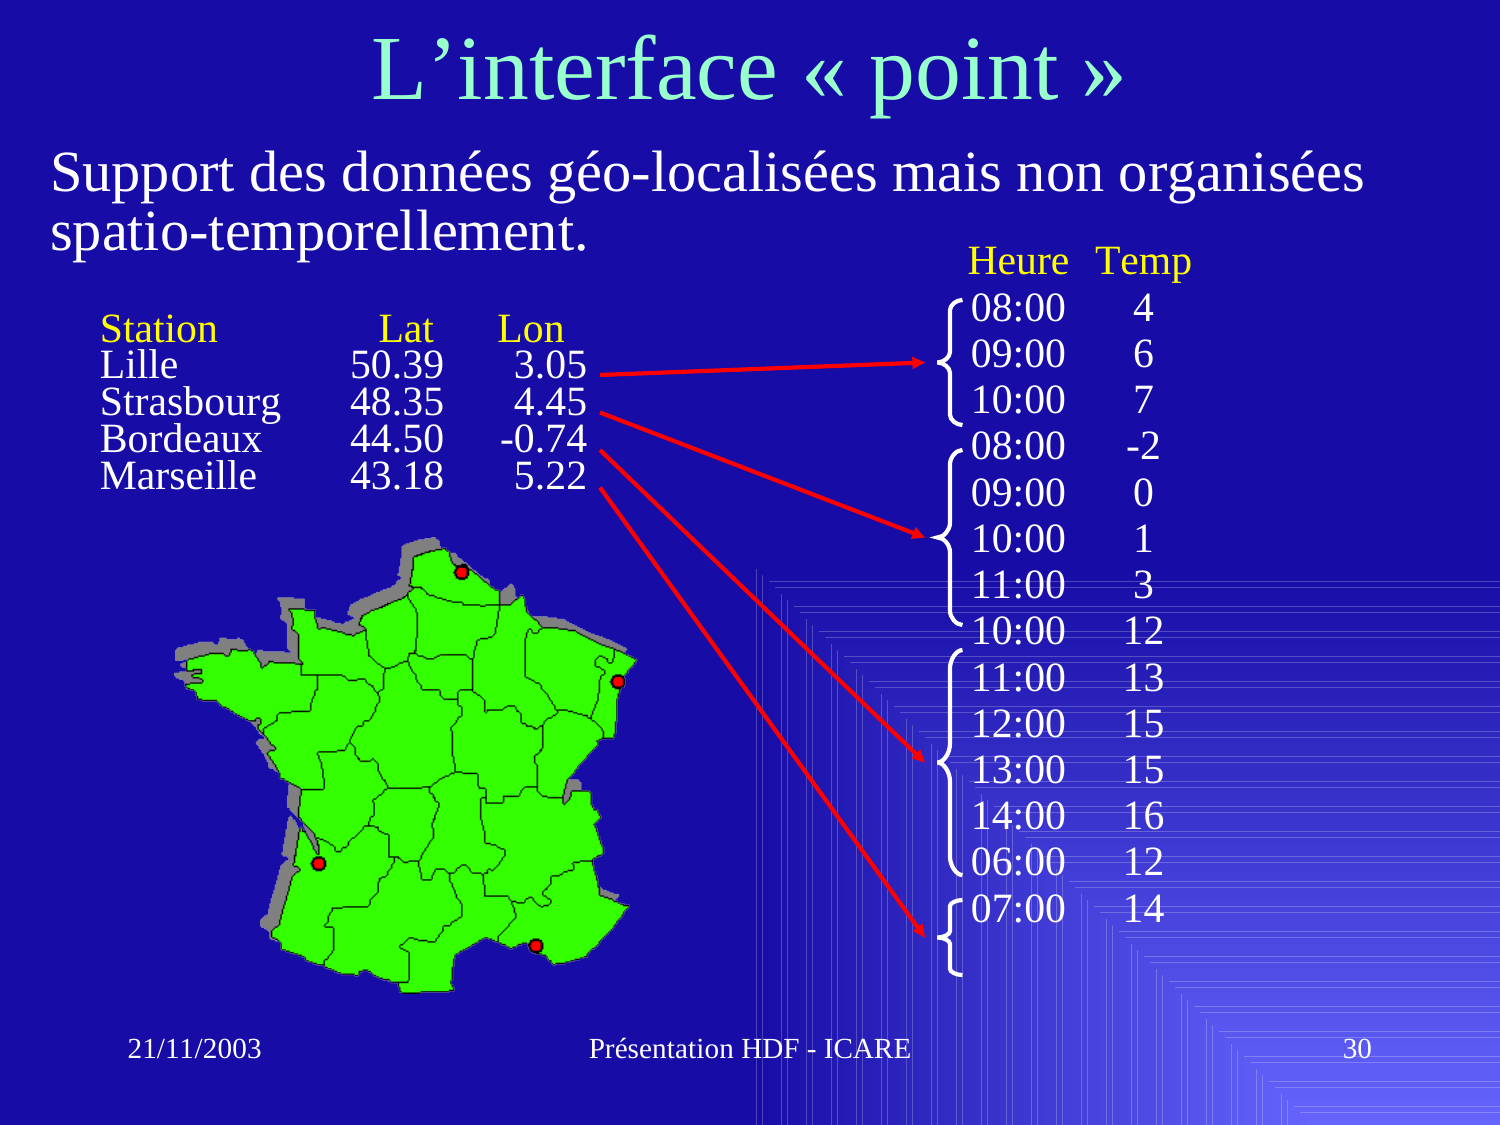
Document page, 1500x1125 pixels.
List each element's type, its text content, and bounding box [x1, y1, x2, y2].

text_box Temp 4 6 7 -2 0 1 3 12 13 15 15 16 12 14 [1087, 237, 1201, 932]
text_box Lat 50.39 48.35 44.50 43.18 [349, 312, 463, 498]
text_box Support des données géo-localisées mais non organisées spatio-temporellement. [50, 149, 1463, 288]
picture [174, 537, 638, 994]
title L’interface « point » [37, 0, 1463, 138]
text_box Heure 08:00 09:00 10:00 08:00 09:00 10:00 11:00 10:00 11:00 12:00 13:00 14:00 06:00 07:00 [962, 237, 1075, 932]
text_box Station Lille Strasbourg Bordeaux Marseille [99, 312, 326, 498]
text_box Lon 3.05 4.45 -0.74 5.22 [474, 312, 588, 498]
